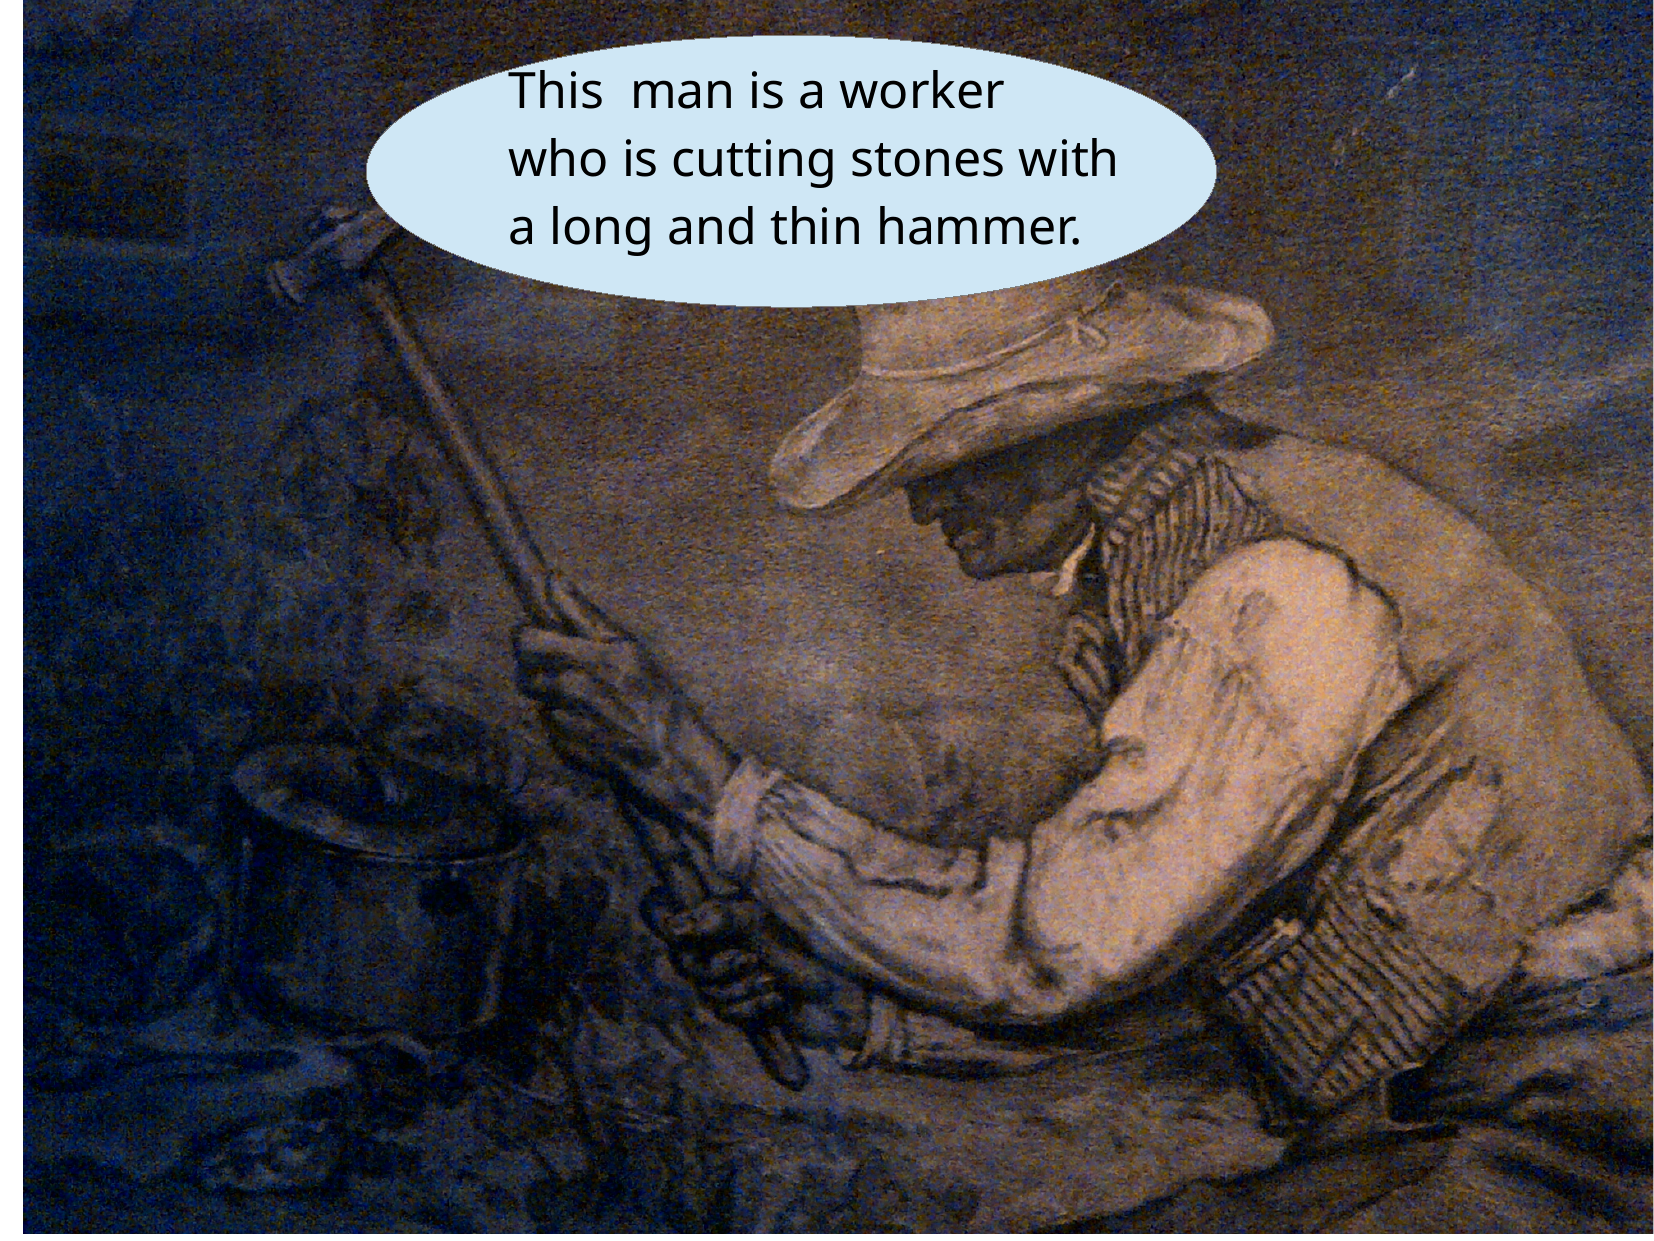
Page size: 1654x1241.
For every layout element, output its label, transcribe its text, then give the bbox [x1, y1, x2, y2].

text_box [619, 35, 964, 47]
picture [23, 0, 1654, 1234]
text_box [1171, 110, 1217, 233]
text_box [366, 74, 493, 269]
text_box This man is a worker who is cutting stones with a long and thin hammer. [493, 47, 1171, 387]
